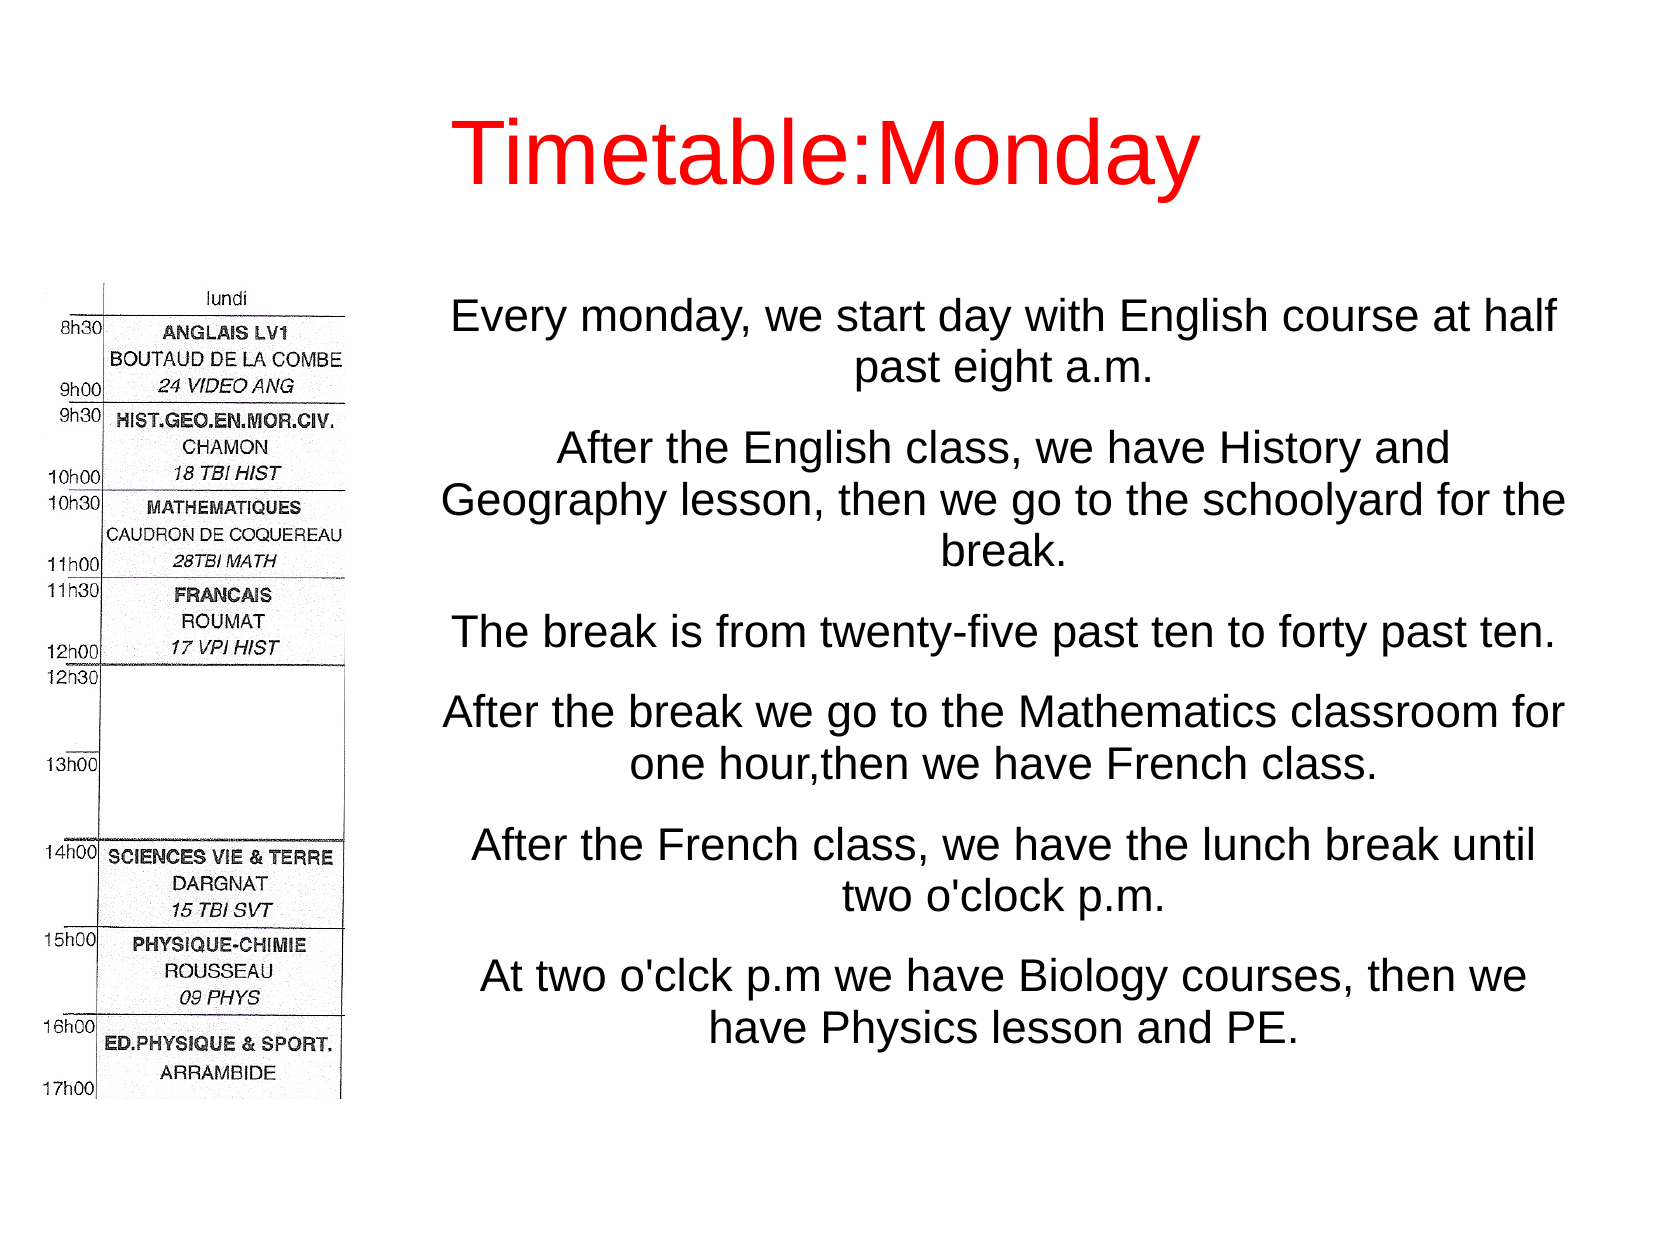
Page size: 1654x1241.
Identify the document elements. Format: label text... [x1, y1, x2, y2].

title Timetable:Monday [82, 49, 1571, 257]
list Every monday, we start day with English course at half past eight a.m. After the English class, we have History and Geography lesson, then we go to the schoolyard for the break. The break is from twenty-five past ten to forty past ten. After the break we go to the Mathematics classroom for one hour,then we have French class. After the French class, we have the lunch break until two o'clock p.m. At two o'clck p.m we have Biology courses, then we have Physics lesson and PE. [366, 290, 1572, 1155]
picture [35, 279, 345, 1099]
